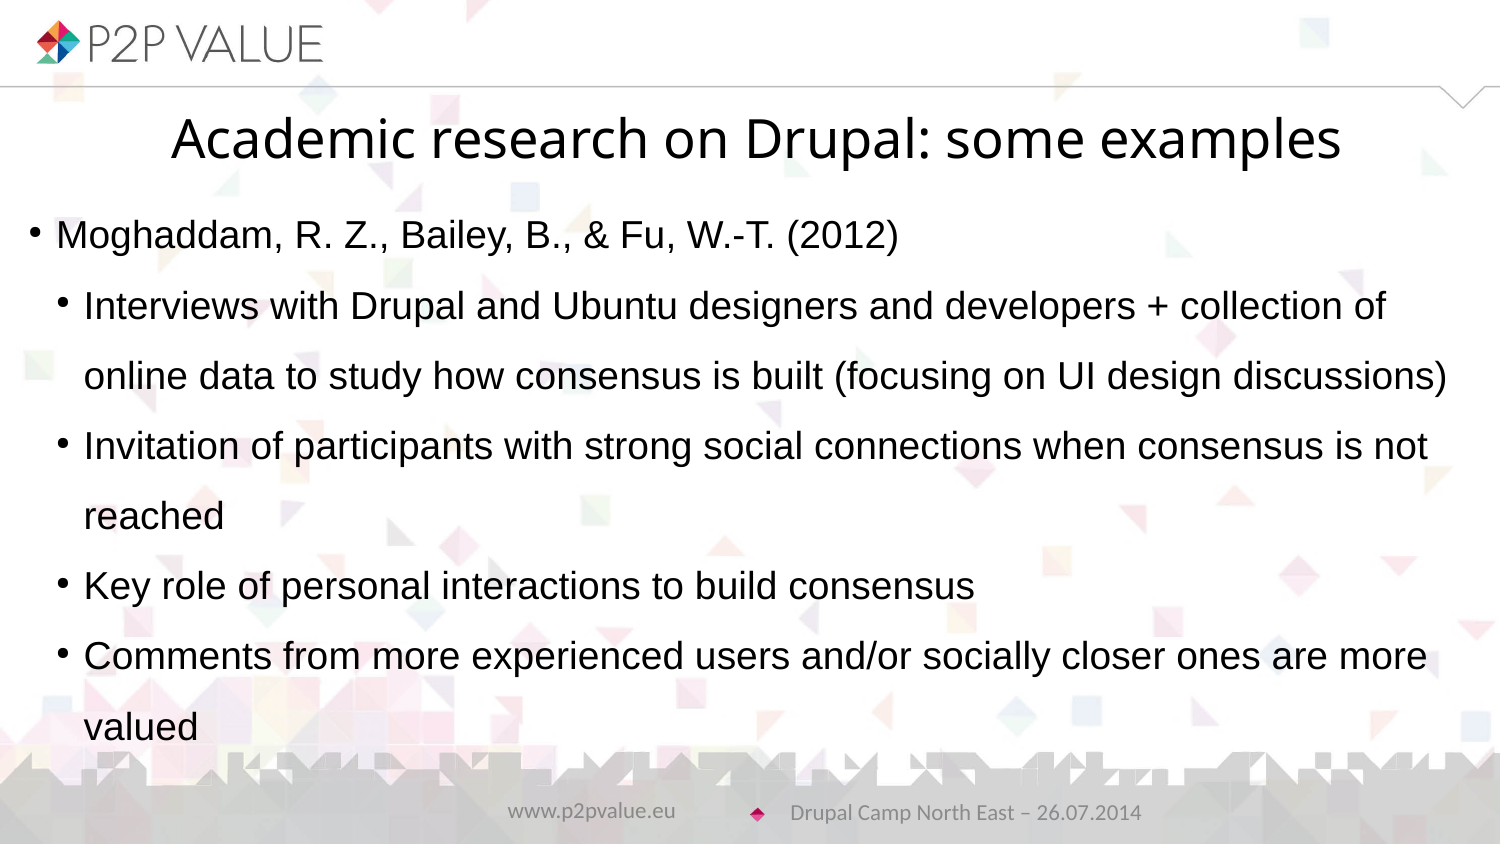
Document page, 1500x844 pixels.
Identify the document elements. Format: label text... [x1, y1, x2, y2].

title Academic research on Drupal: some examples [60, 92, 1456, 181]
subtitle Moghaddam, R. Z., Bailey, B., & Fu, W.-T. (2012) Interviews with Drupal and Ubuntu designers and developers + collection of online data to study how consensus is built (focusing on UI design discussions) Invitation of participants with strong social connections when consensus is not reached Key role of personal interactions to build consensus Comments from more experienced users and/or socially closer ones are more valued [15, 180, 1496, 811]
text_box Drupal Camp North East – 26.07.2014 [777, 788, 1470, 834]
picture [0, 0, 1500, 844]
text_box www.p2pvalue.eu [501, 789, 720, 829]
